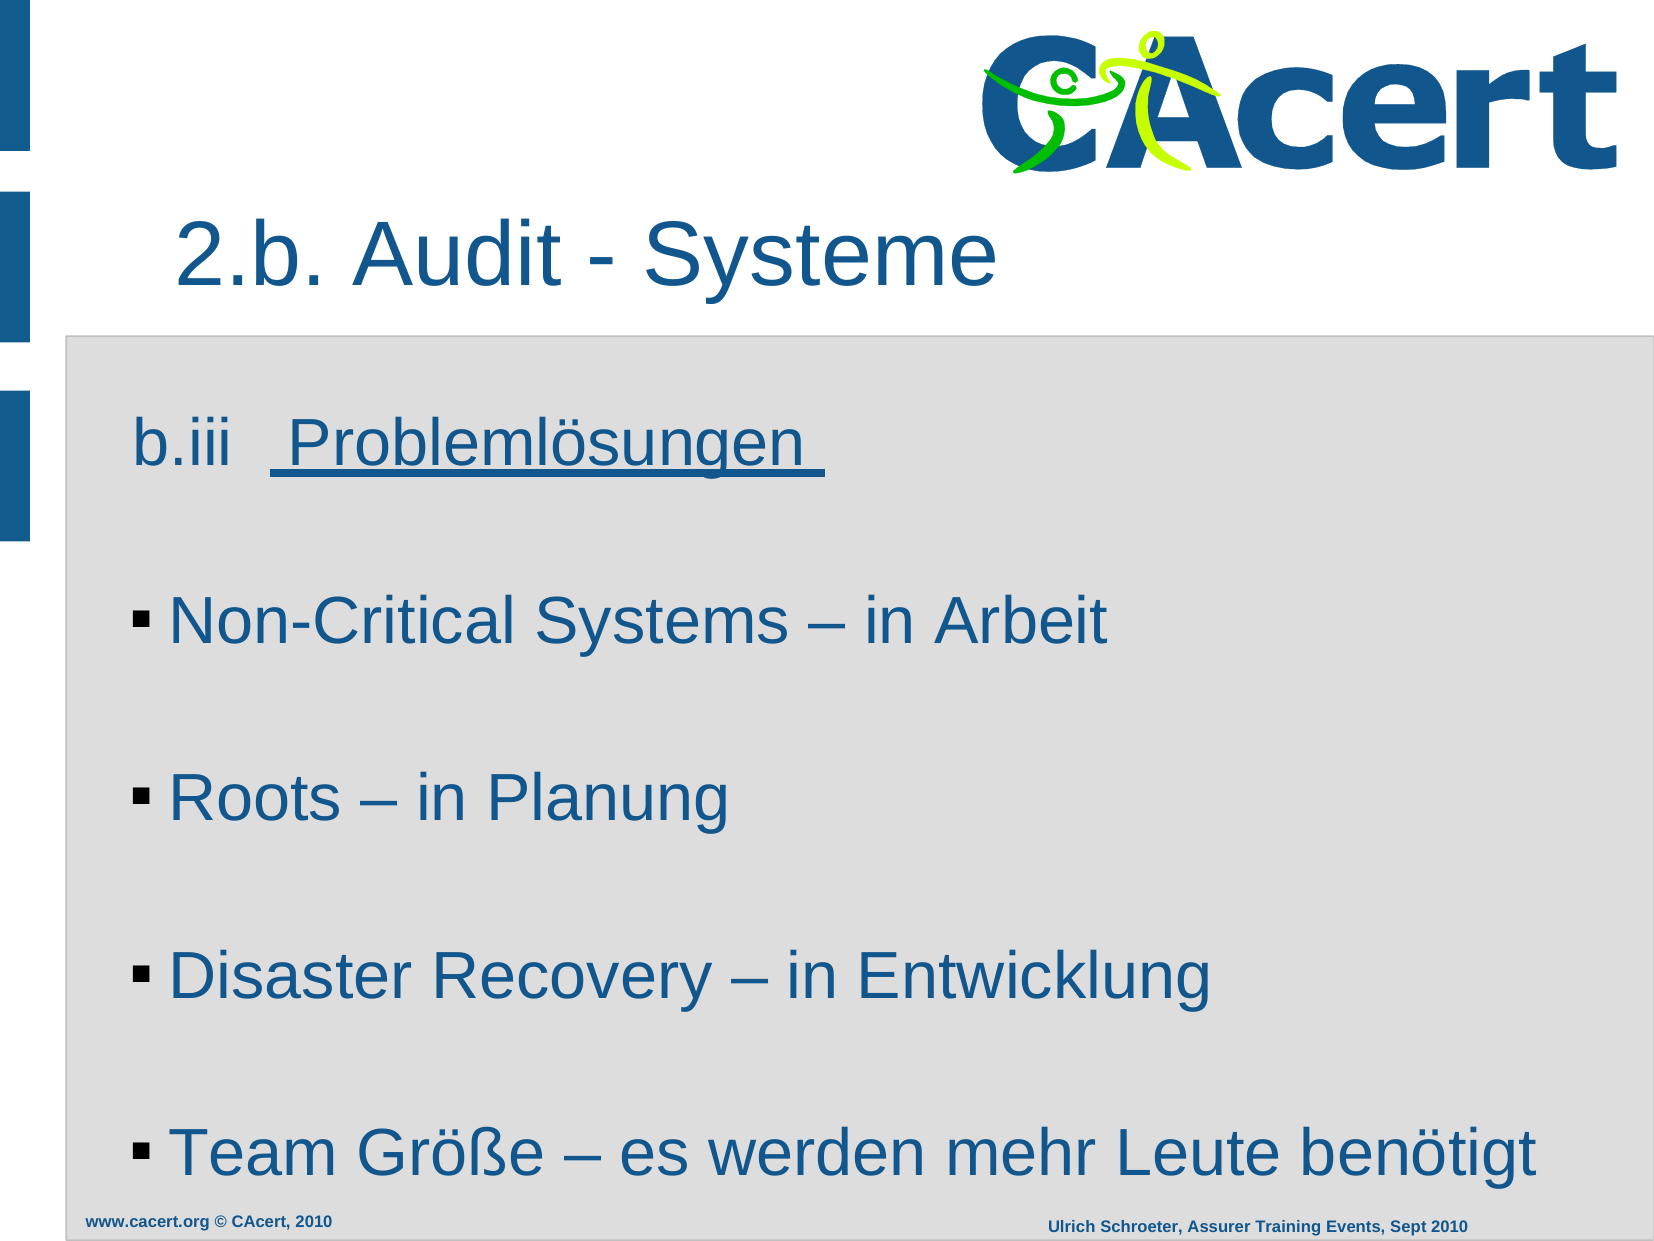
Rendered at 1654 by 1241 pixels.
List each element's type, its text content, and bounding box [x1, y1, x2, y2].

text_box b.iii Problemlösungen Non-Critical Systems – in Arbeit Roots – in Planung Disaster Recovery – in Entwicklung Team Größe – es werden mehr Leute benötigt [118, 383, 1553, 1198]
text_box 2.b. Audit - Systeme [118, 195, 1006, 313]
